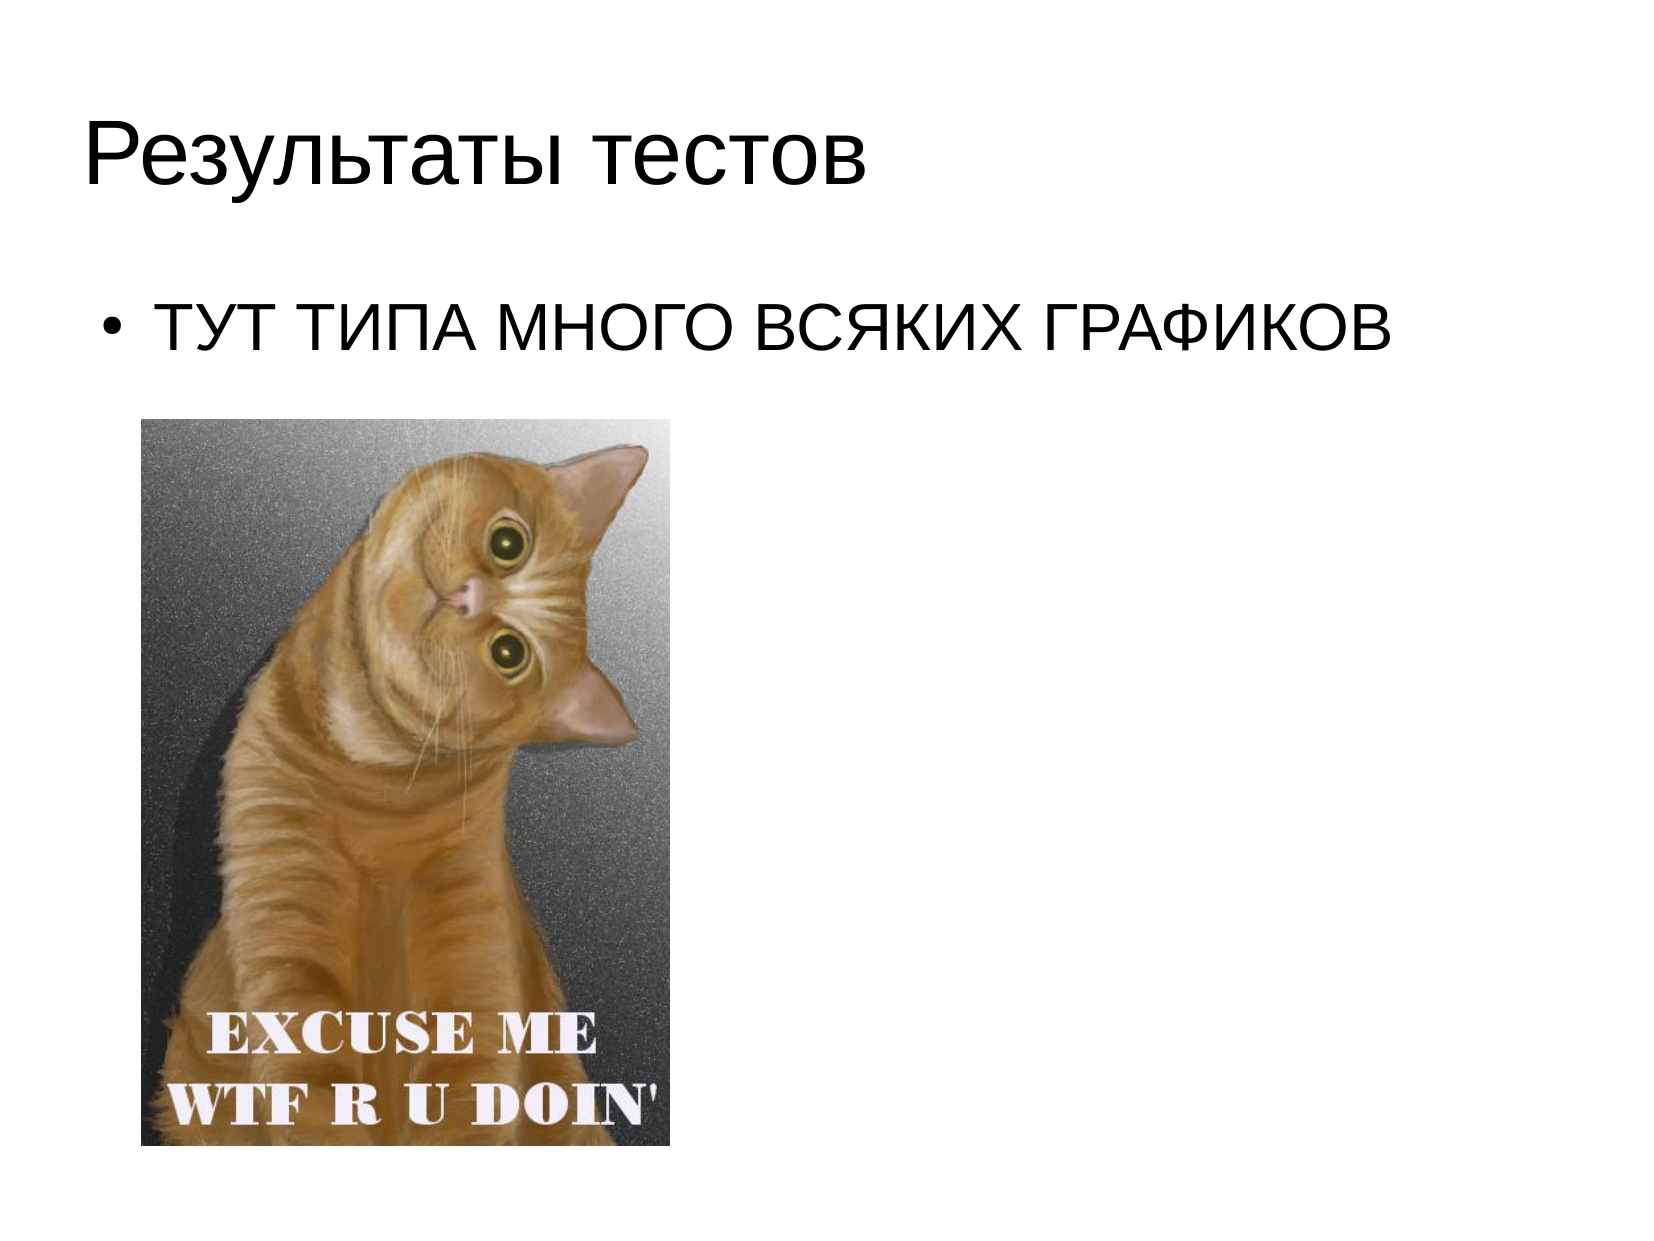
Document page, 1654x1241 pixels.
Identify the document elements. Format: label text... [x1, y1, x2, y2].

picture [141, 419, 670, 1146]
title Результаты тестов [82, 49, 1571, 257]
list ТУТ ТИПА МНОГО ВСЯКИХ ГРАФИКОВ [82, 290, 1571, 1010]
